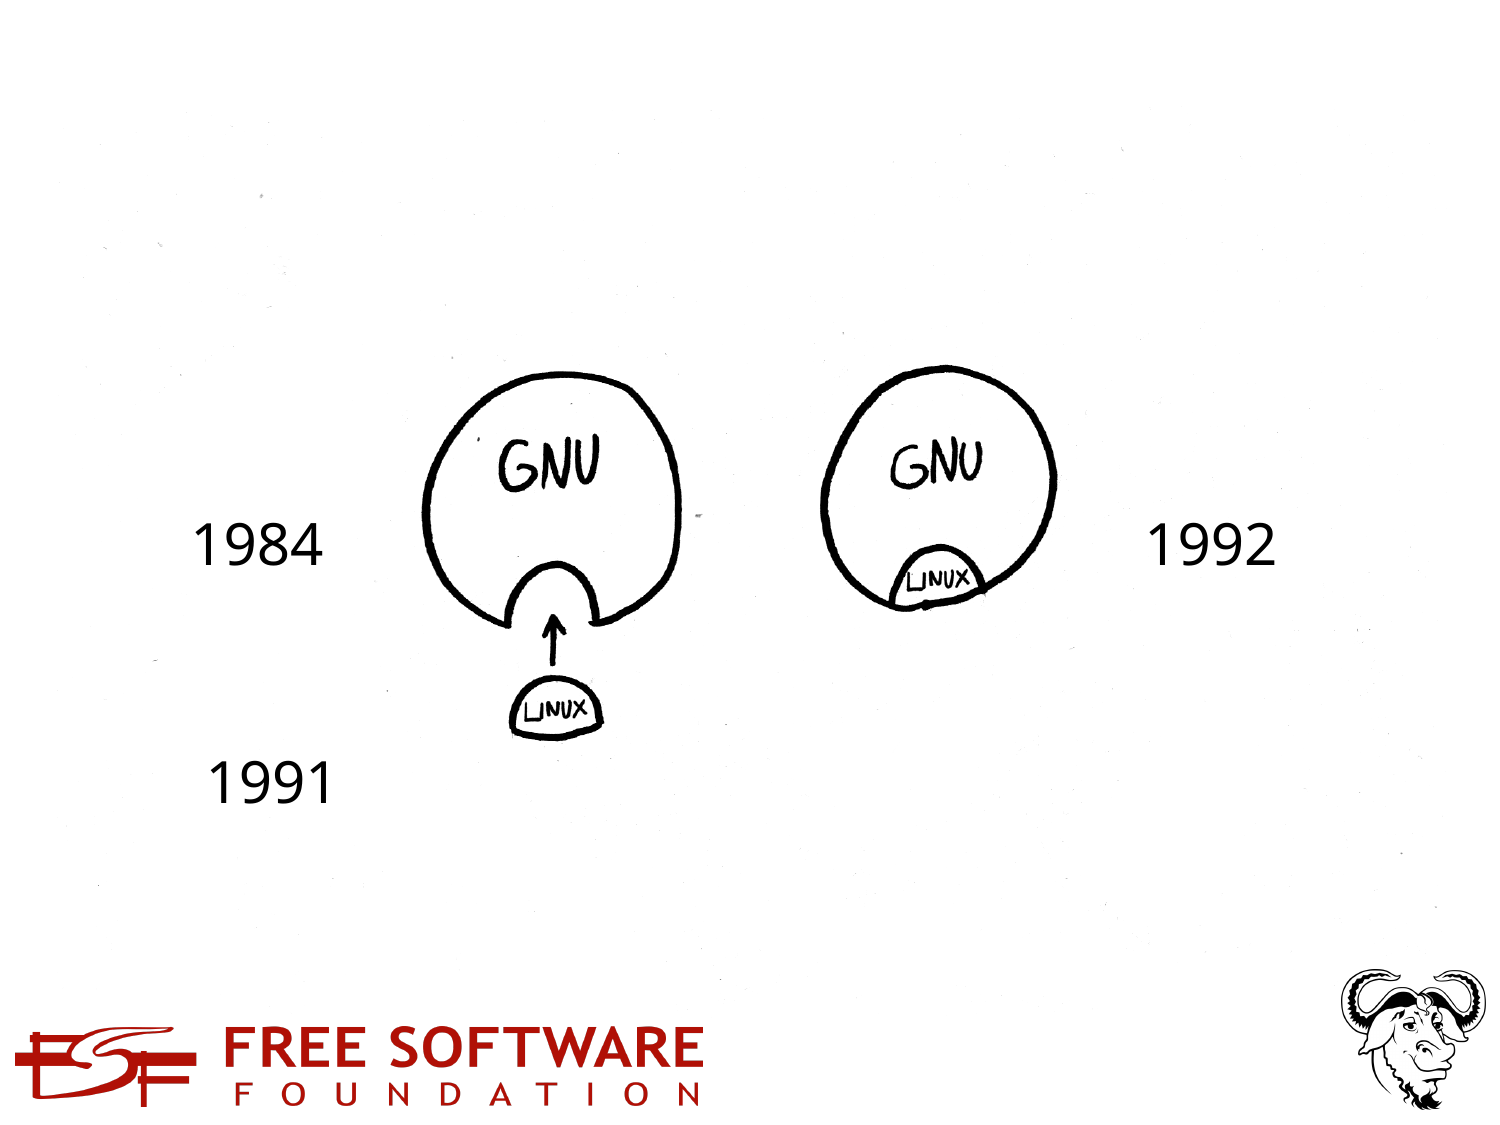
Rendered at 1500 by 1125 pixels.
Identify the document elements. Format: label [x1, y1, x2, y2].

picture [53, 106, 1486, 1110]
picture [15, 1026, 703, 1107]
